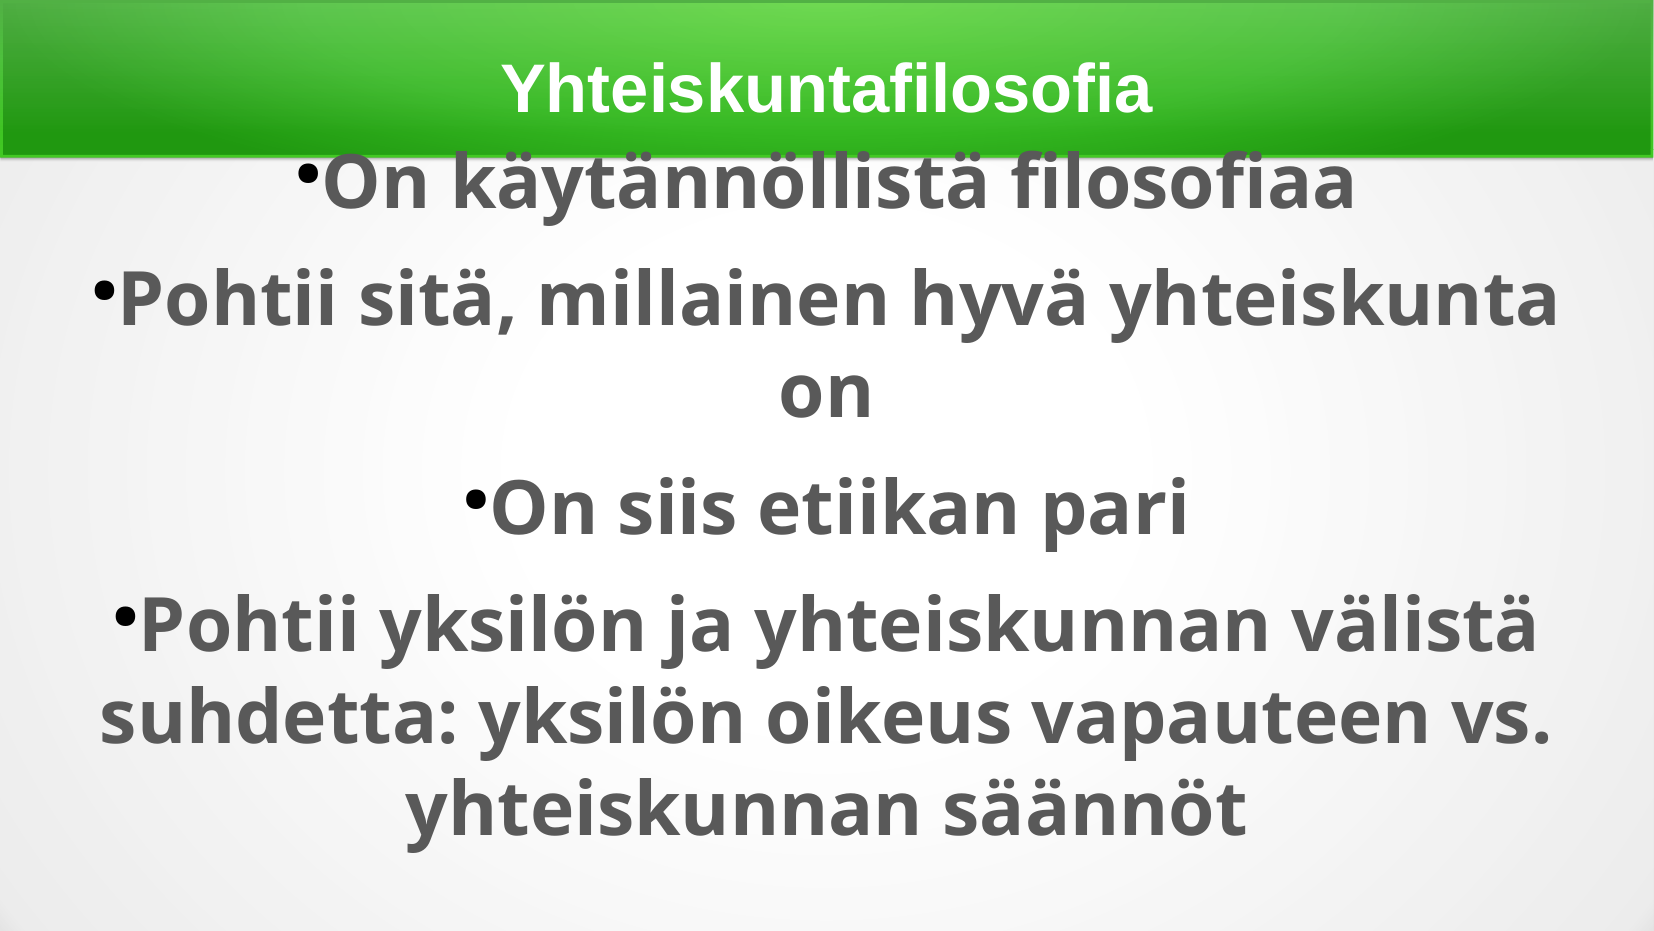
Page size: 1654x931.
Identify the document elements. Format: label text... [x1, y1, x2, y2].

subtitle On käytännöllistä filosofiaa Pohtii sitä, millainen hyvä yhteiskunta on On siis etiikan pari Pohtii yksilön ja yhteiskunnan välistä suhdetta: yksilön oikeus vapauteen vs. yhteiskunnan säännöt [82, 224, 1571, 764]
title Yhteiskuntafilosofia [82, 35, 1571, 142]
